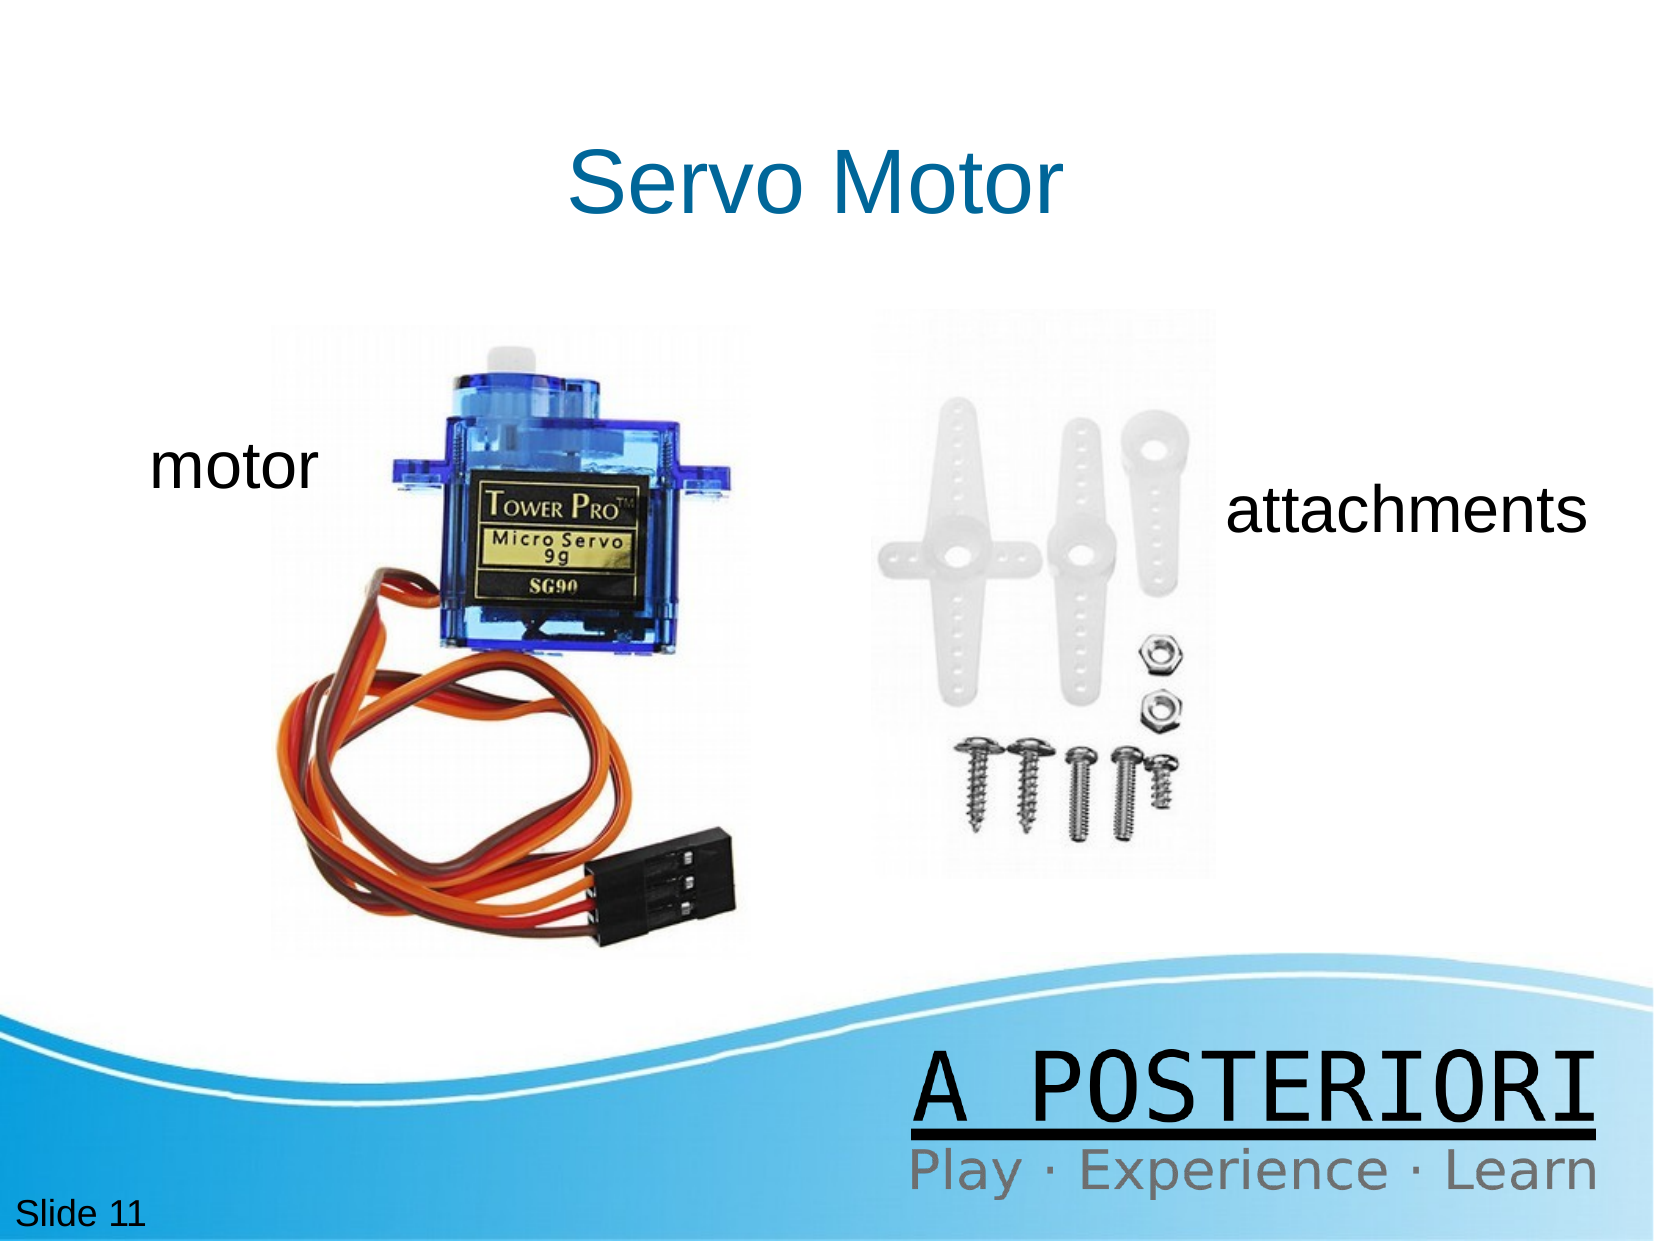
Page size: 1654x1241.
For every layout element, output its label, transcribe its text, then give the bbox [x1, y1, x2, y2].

text_box motor [135, 420, 379, 511]
picture [871, 309, 1216, 879]
text_box attachments [1216, 465, 1631, 555]
title Servo Motor [71, 77, 1561, 286]
picture [0, 325, 1654, 1241]
